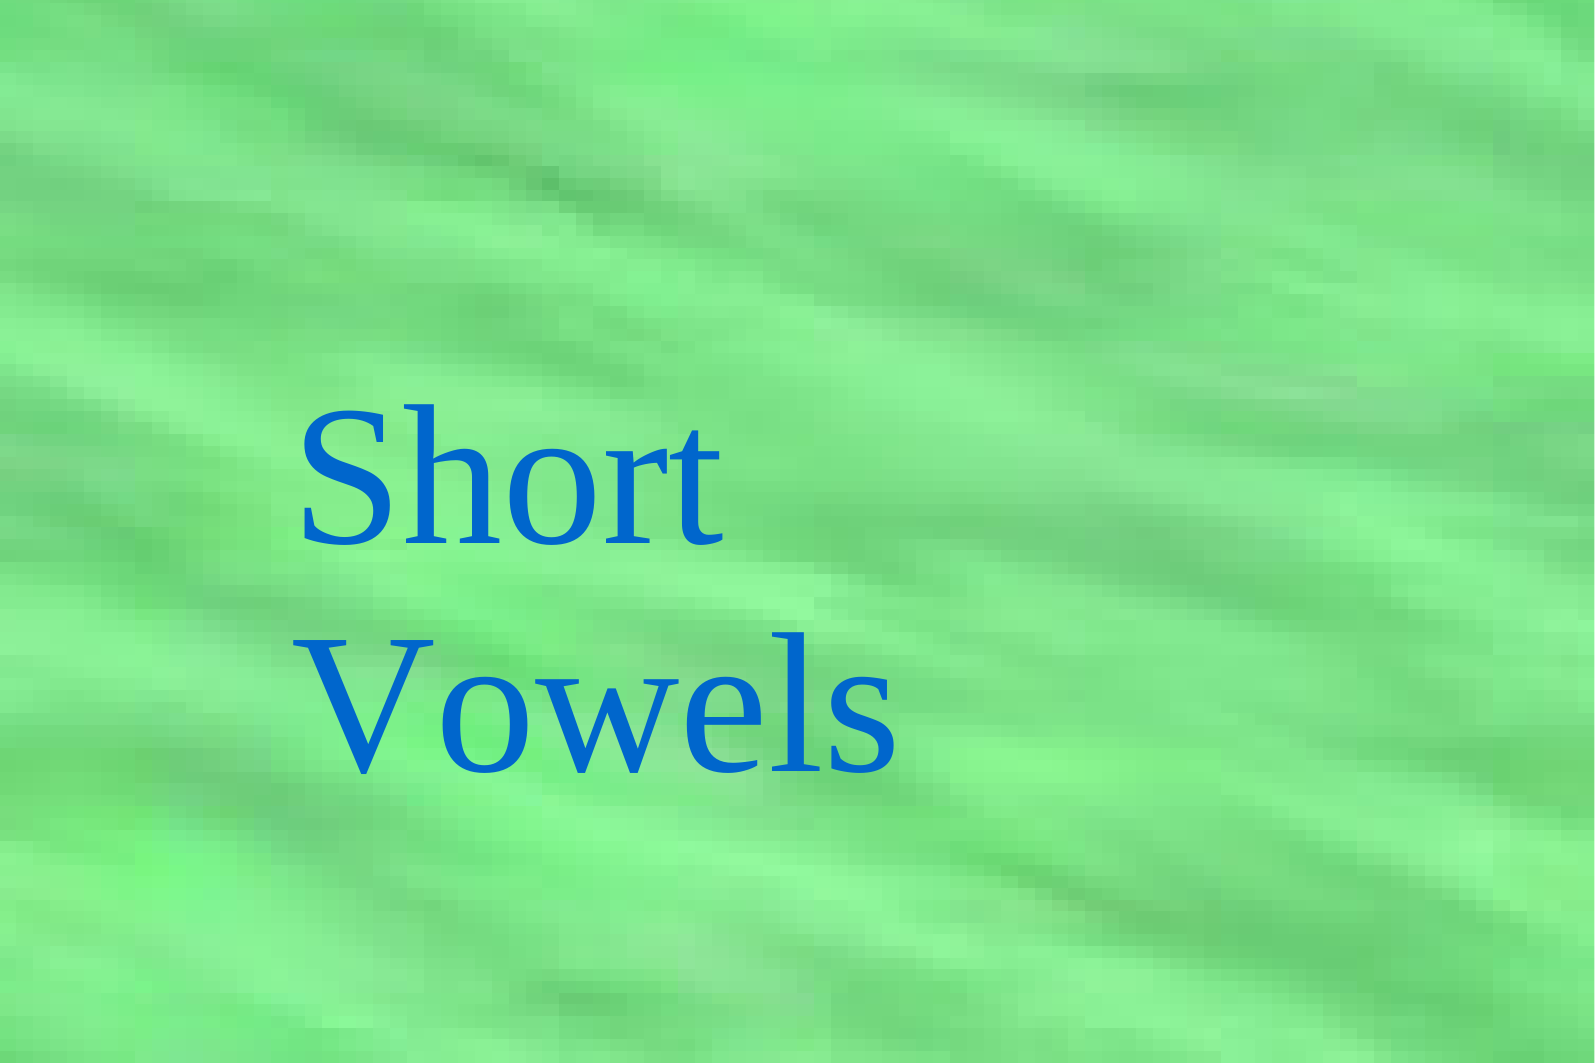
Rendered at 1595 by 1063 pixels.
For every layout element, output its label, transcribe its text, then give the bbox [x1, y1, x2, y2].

picture [0, 0, 1595, 1063]
text_box Short Vowels [291, 360, 1284, 817]
